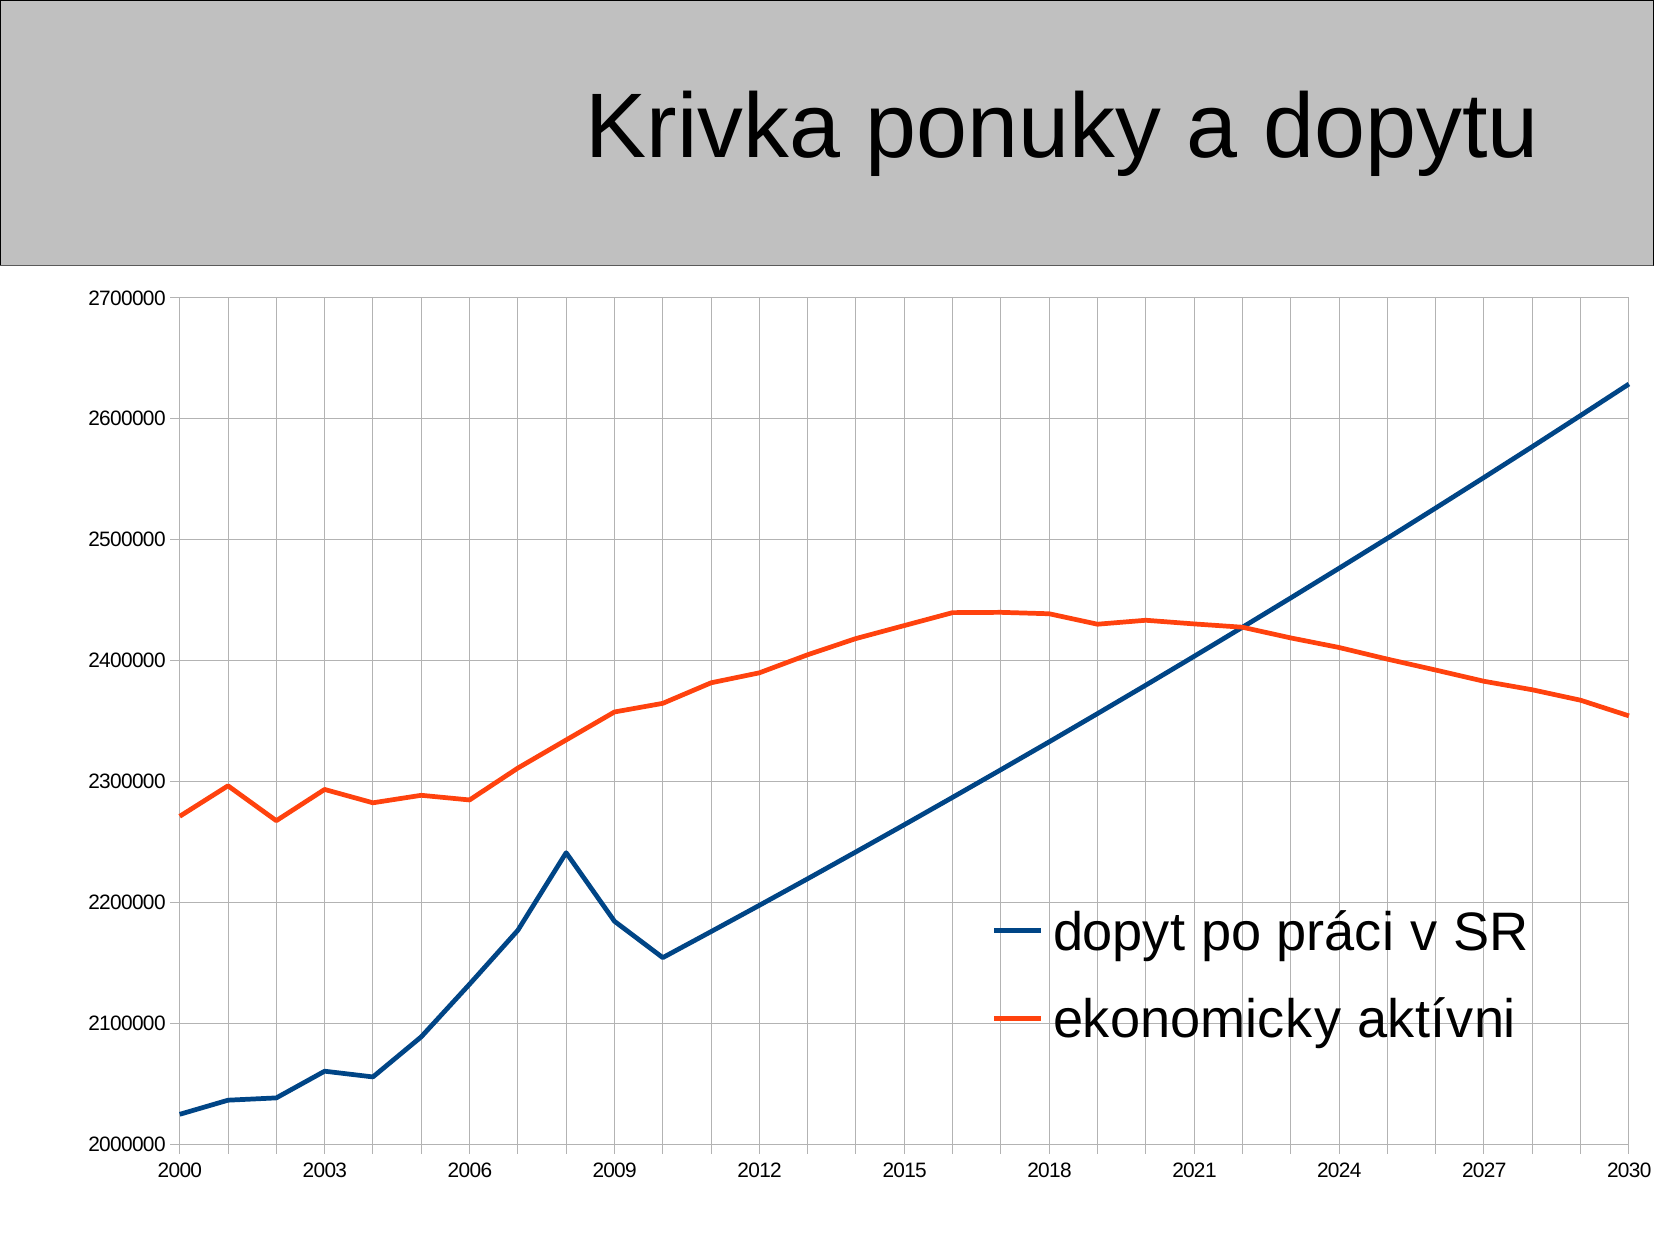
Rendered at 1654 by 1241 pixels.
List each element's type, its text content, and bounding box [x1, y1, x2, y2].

title Krivka ponuky a dopytu [561, 29, 1565, 237]
chart [0, 265, 1654, 1241]
